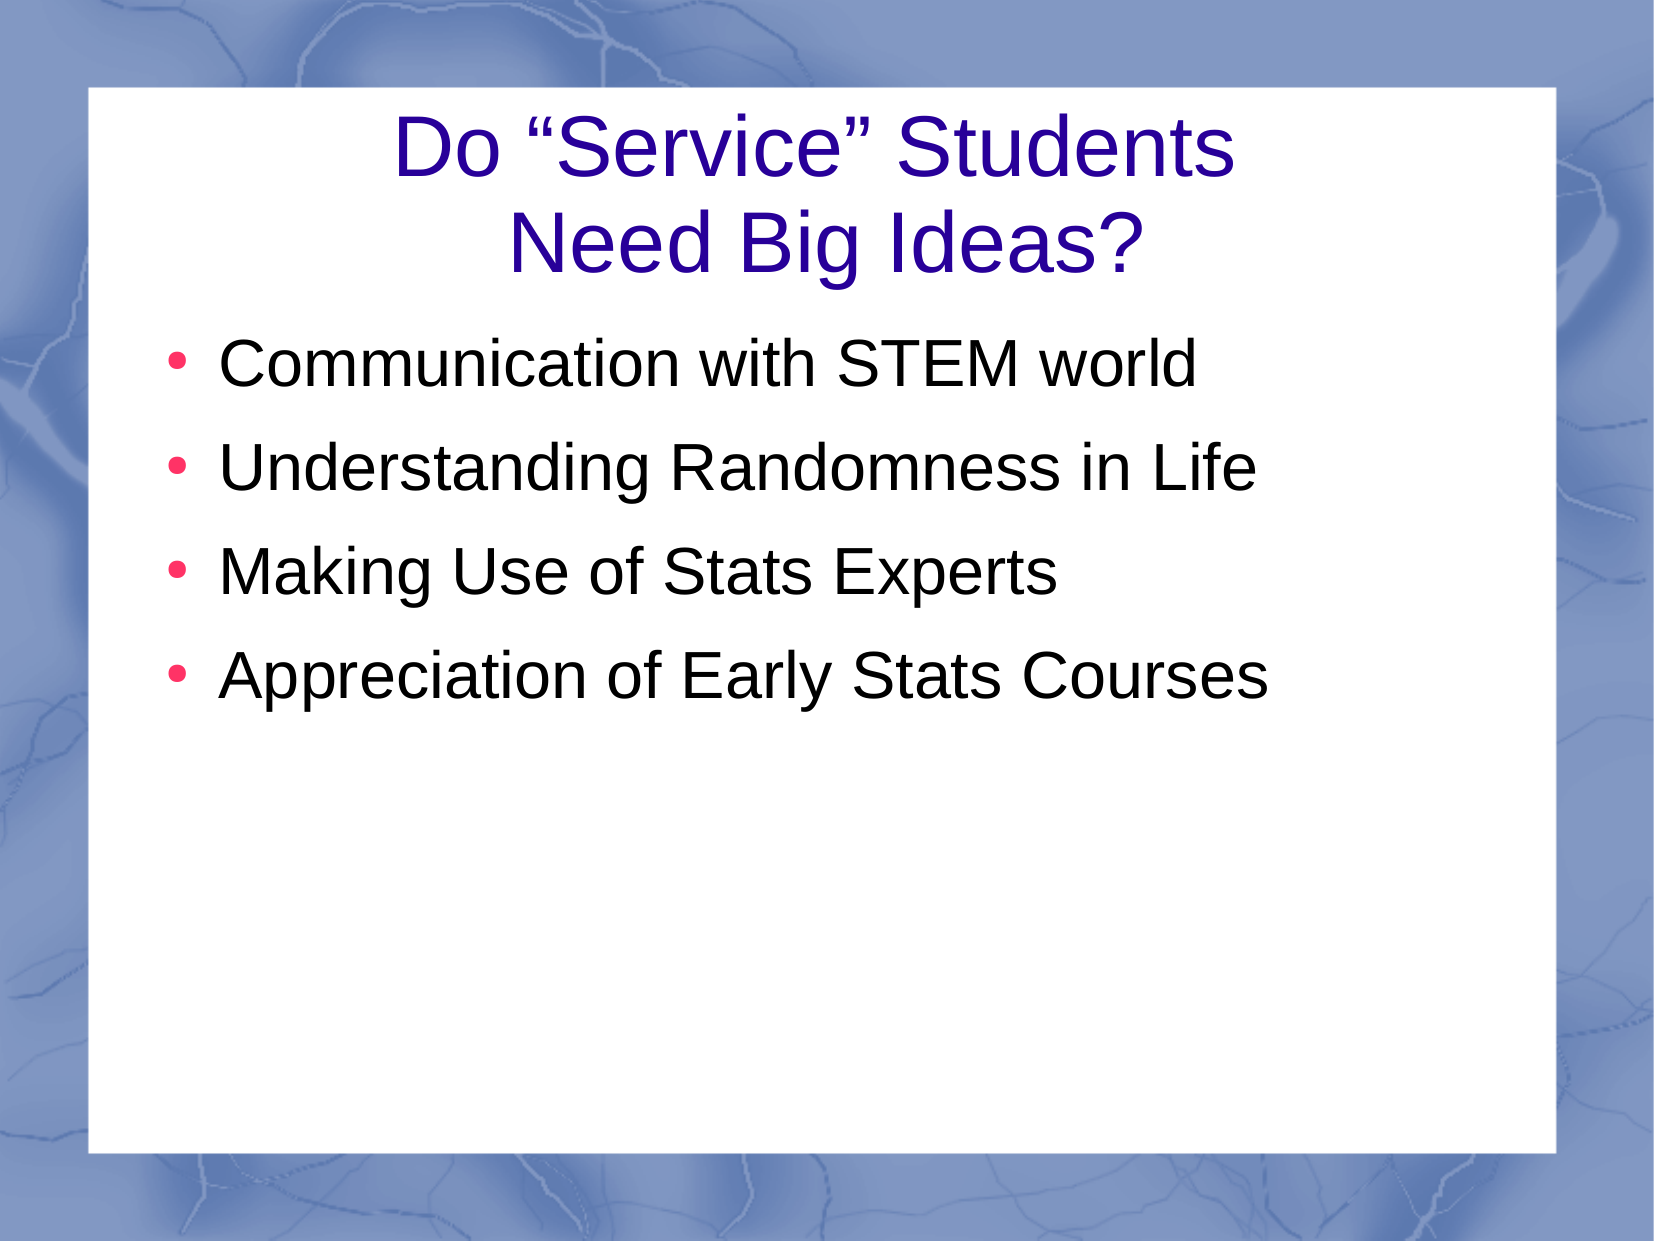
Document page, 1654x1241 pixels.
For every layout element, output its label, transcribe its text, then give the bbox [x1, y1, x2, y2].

title Do “Service” Students Need Big Ideas? [118, 90, 1536, 298]
picture [0, 0, 1654, 1241]
list Communication with STEM world Understanding Randomness in Life Making Use of Stats Experts Appreciation of Early Stats Courses [147, 325, 1506, 1010]
